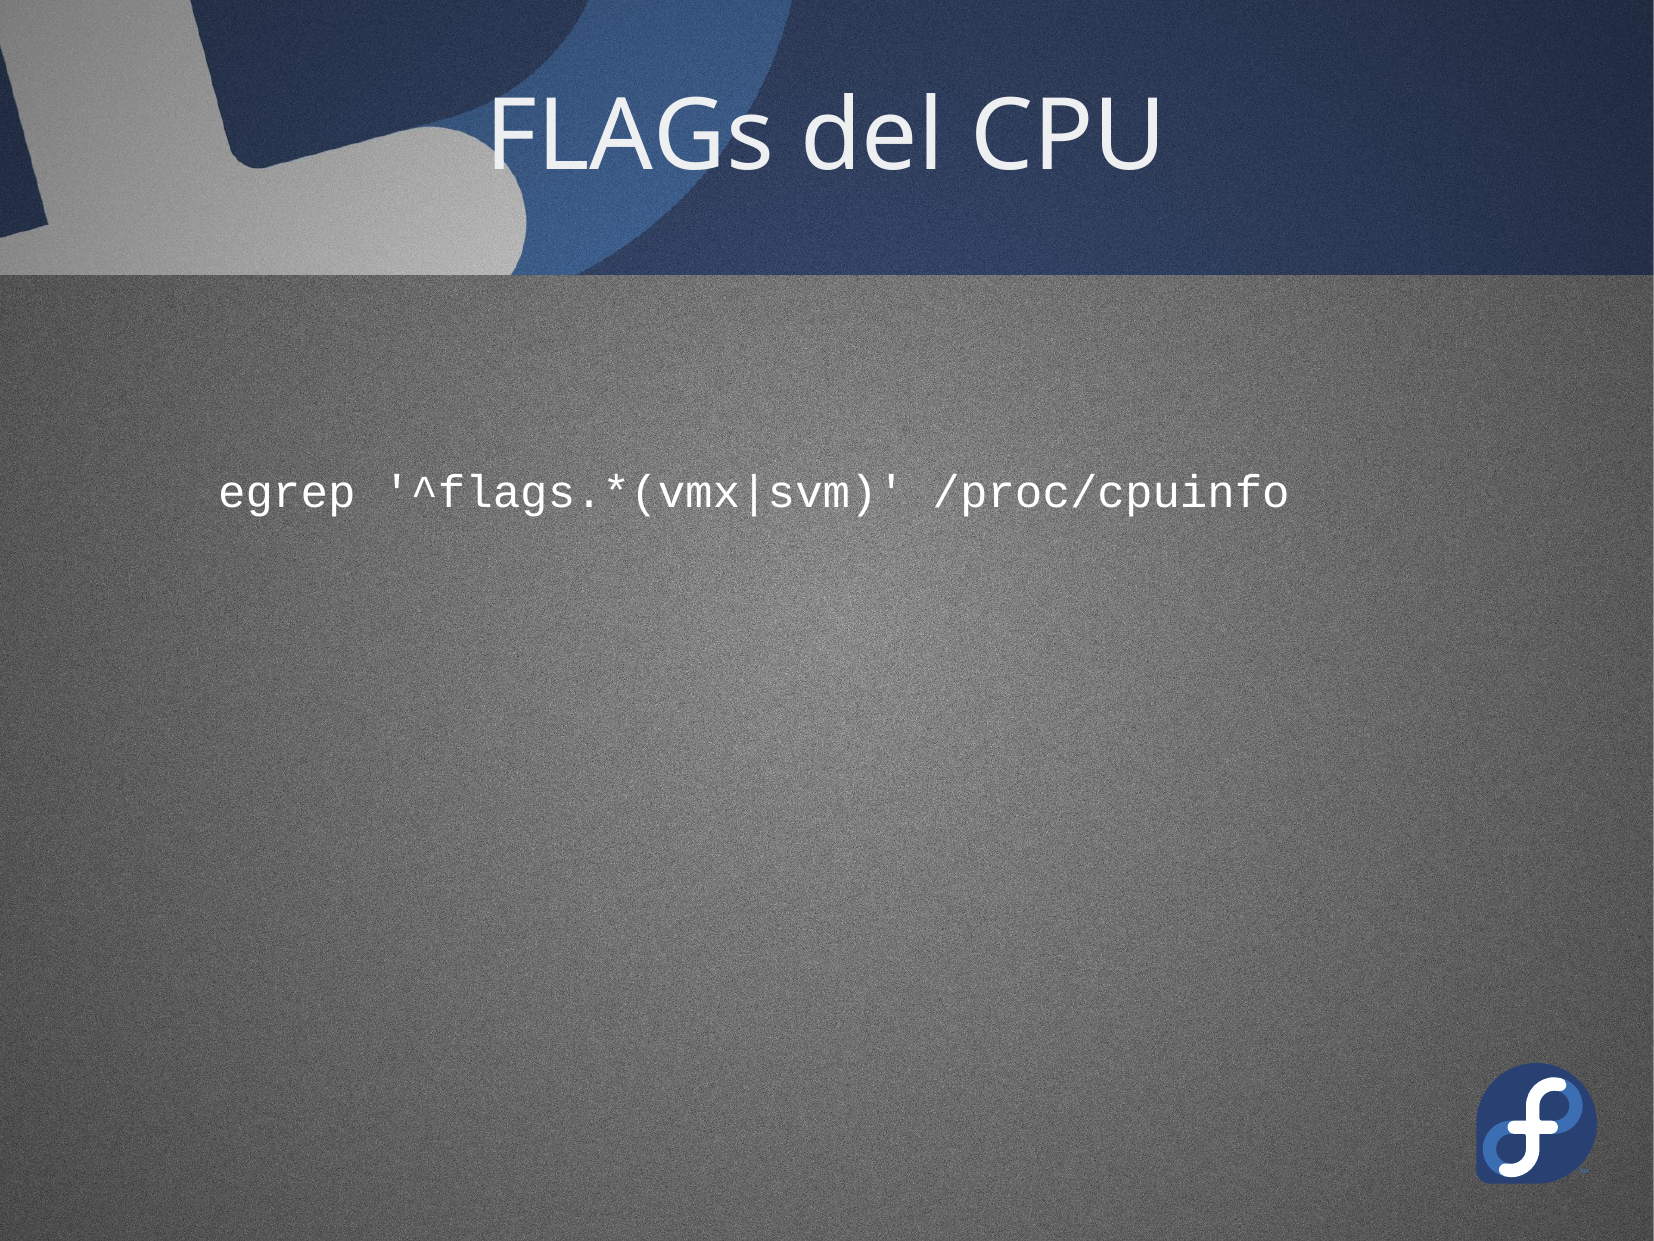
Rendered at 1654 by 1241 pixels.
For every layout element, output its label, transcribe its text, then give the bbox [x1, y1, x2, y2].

picture [0, 0, 1654, 1241]
text_box egrep '^flags.*(vmx|svm)' /proc/cpuinfo [203, 401, 1430, 1170]
text_box FLAGs del CPU [88, 29, 1565, 237]
